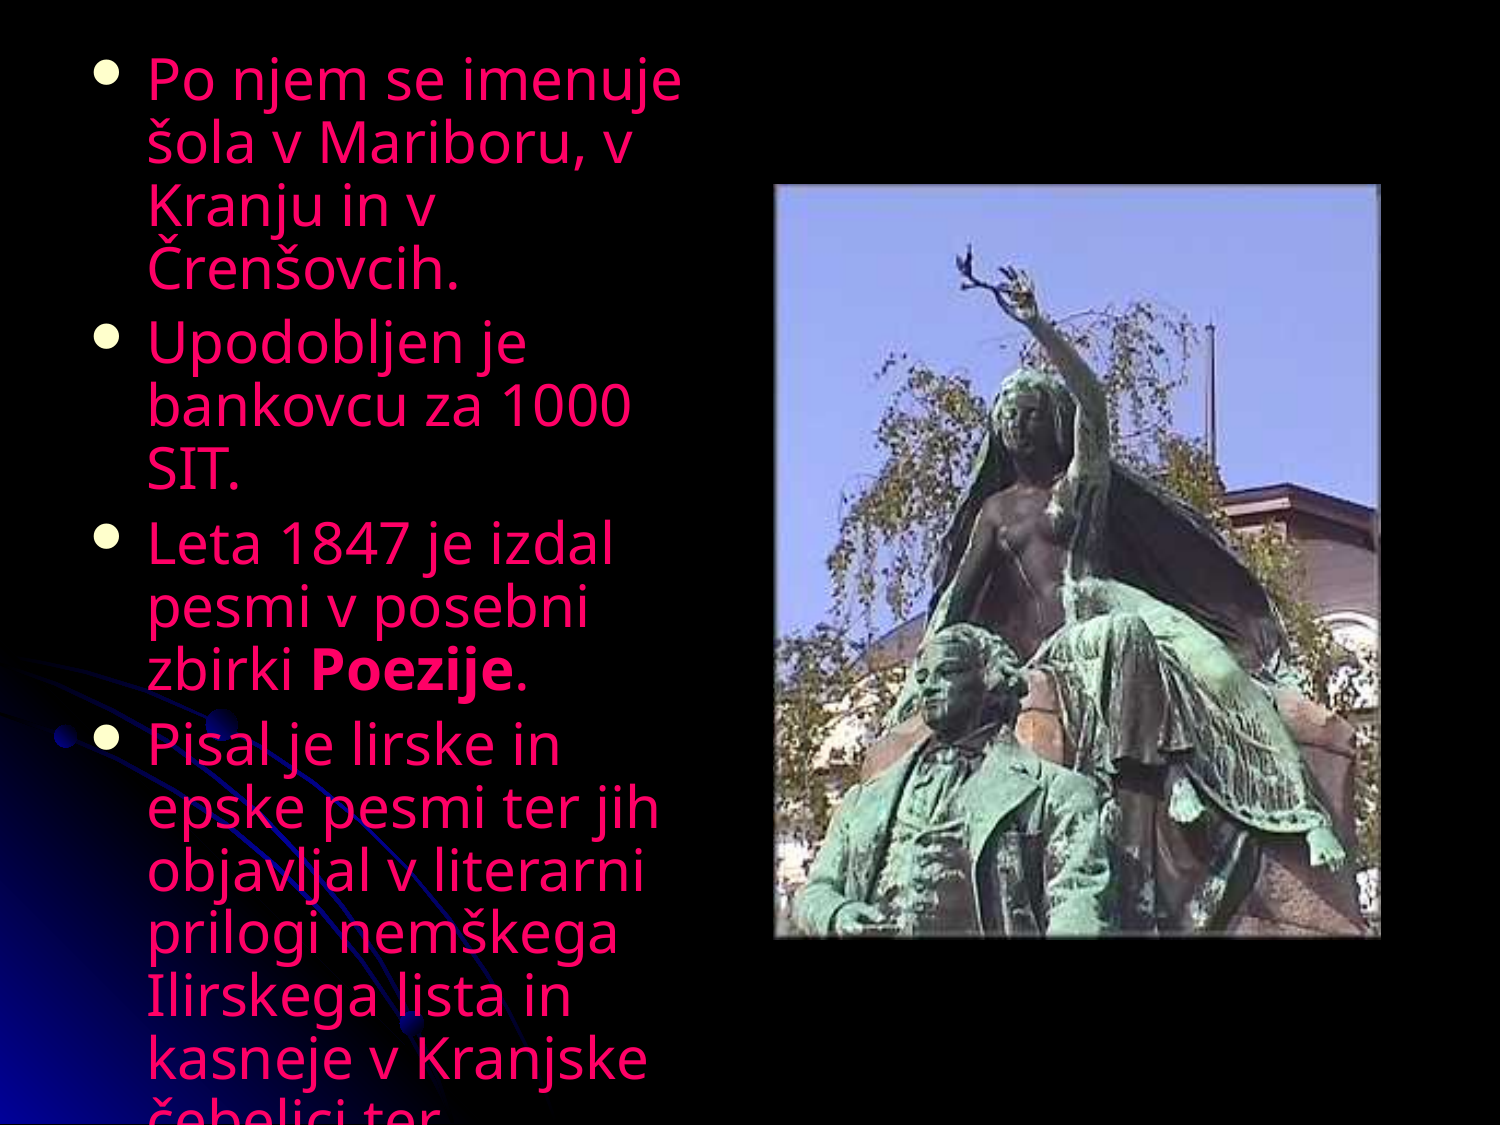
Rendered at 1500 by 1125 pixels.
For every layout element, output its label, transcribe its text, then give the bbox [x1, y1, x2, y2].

list Po njem se imenuje šola v Mariboru, v Kranju in v Črenšovcih. Upodobljen je bankovcu za 1000 SIT. Leta 1847 je izdal pesmi v posebni zbirki Poezije. Pisal je lirske in epske pesmi ter jih objavljal v literarni prilogi nemškega Ilirskega lista in kasneje v Kranjske čebelici ter Kmetijskih in rokodelskih novicah. [75, 42, 738, 1006]
picture [773, 184, 1381, 941]
